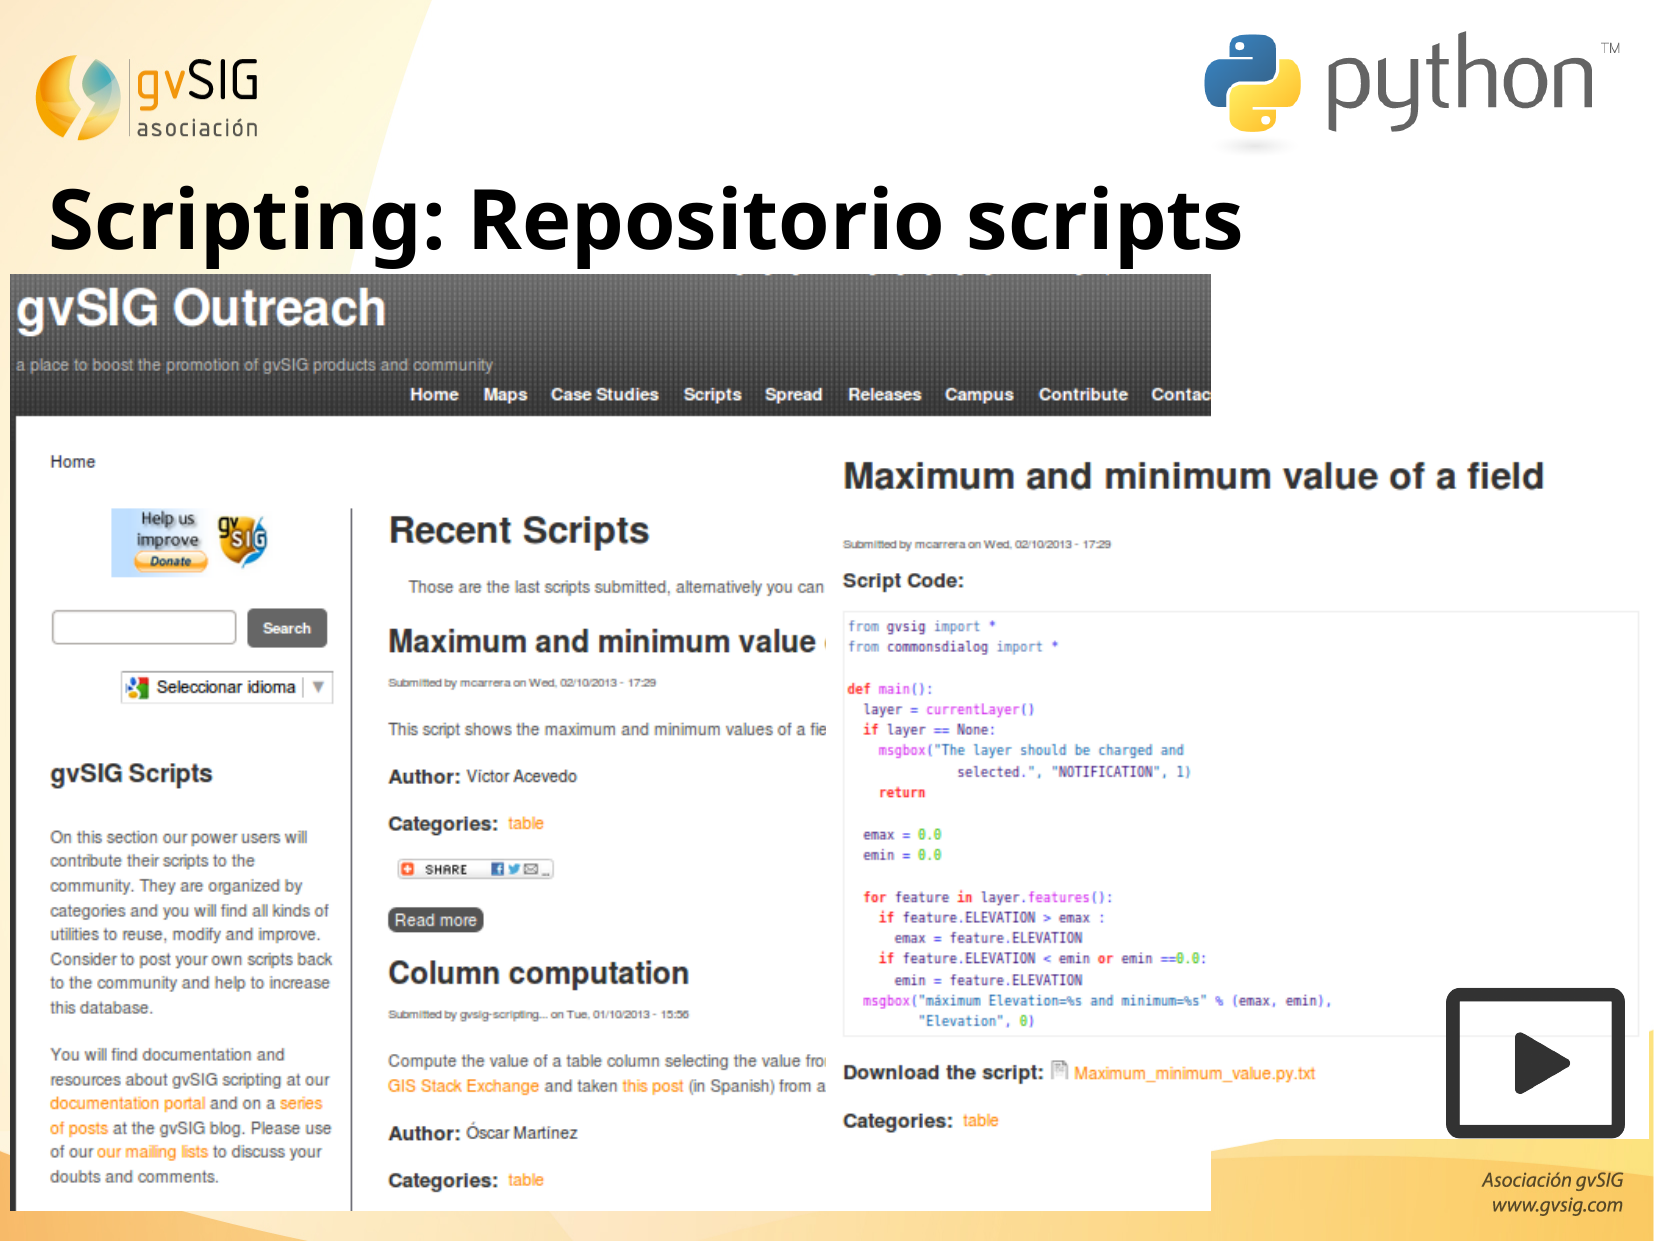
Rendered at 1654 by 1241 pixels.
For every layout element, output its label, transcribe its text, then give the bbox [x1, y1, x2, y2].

picture [0, 0, 1654, 1241]
title Scripting: Repositorio scripts [48, 170, 1536, 265]
